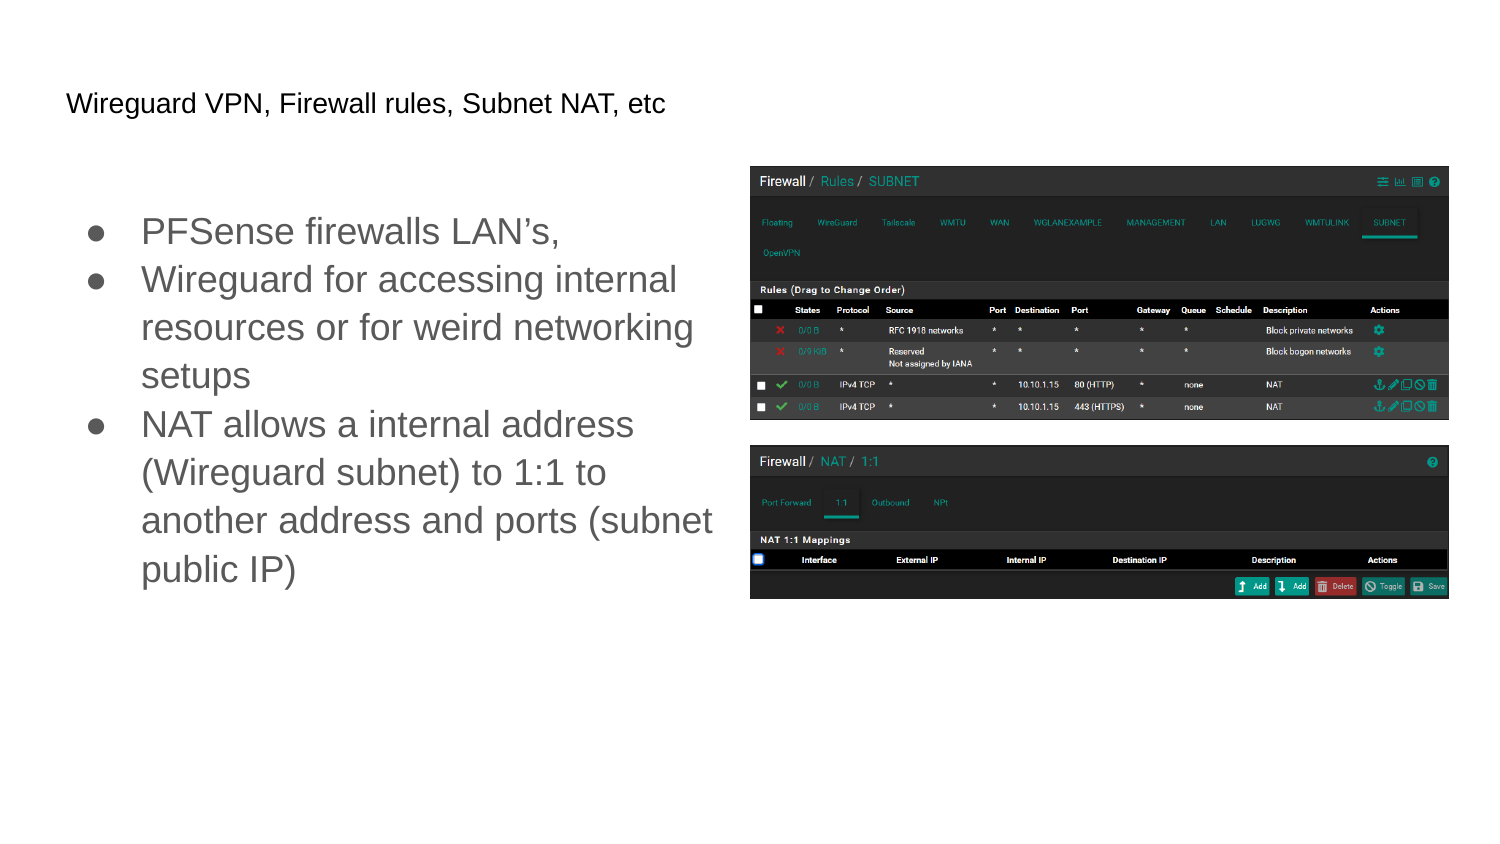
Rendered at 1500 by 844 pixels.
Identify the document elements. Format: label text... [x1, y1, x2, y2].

picture [750, 166, 1449, 420]
list PFSense firewalls LAN’s, Wireguard for accessing internal resources or for weird networking setups NAT allows a internal address (Wireguard subnet) to 1:1 to another address and ports (subnet public IP) [51, 189, 750, 750]
picture [750, 445, 1449, 599]
title Wireguard VPN, Firewall rules, Subnet NAT, etc [51, 72, 1449, 167]
